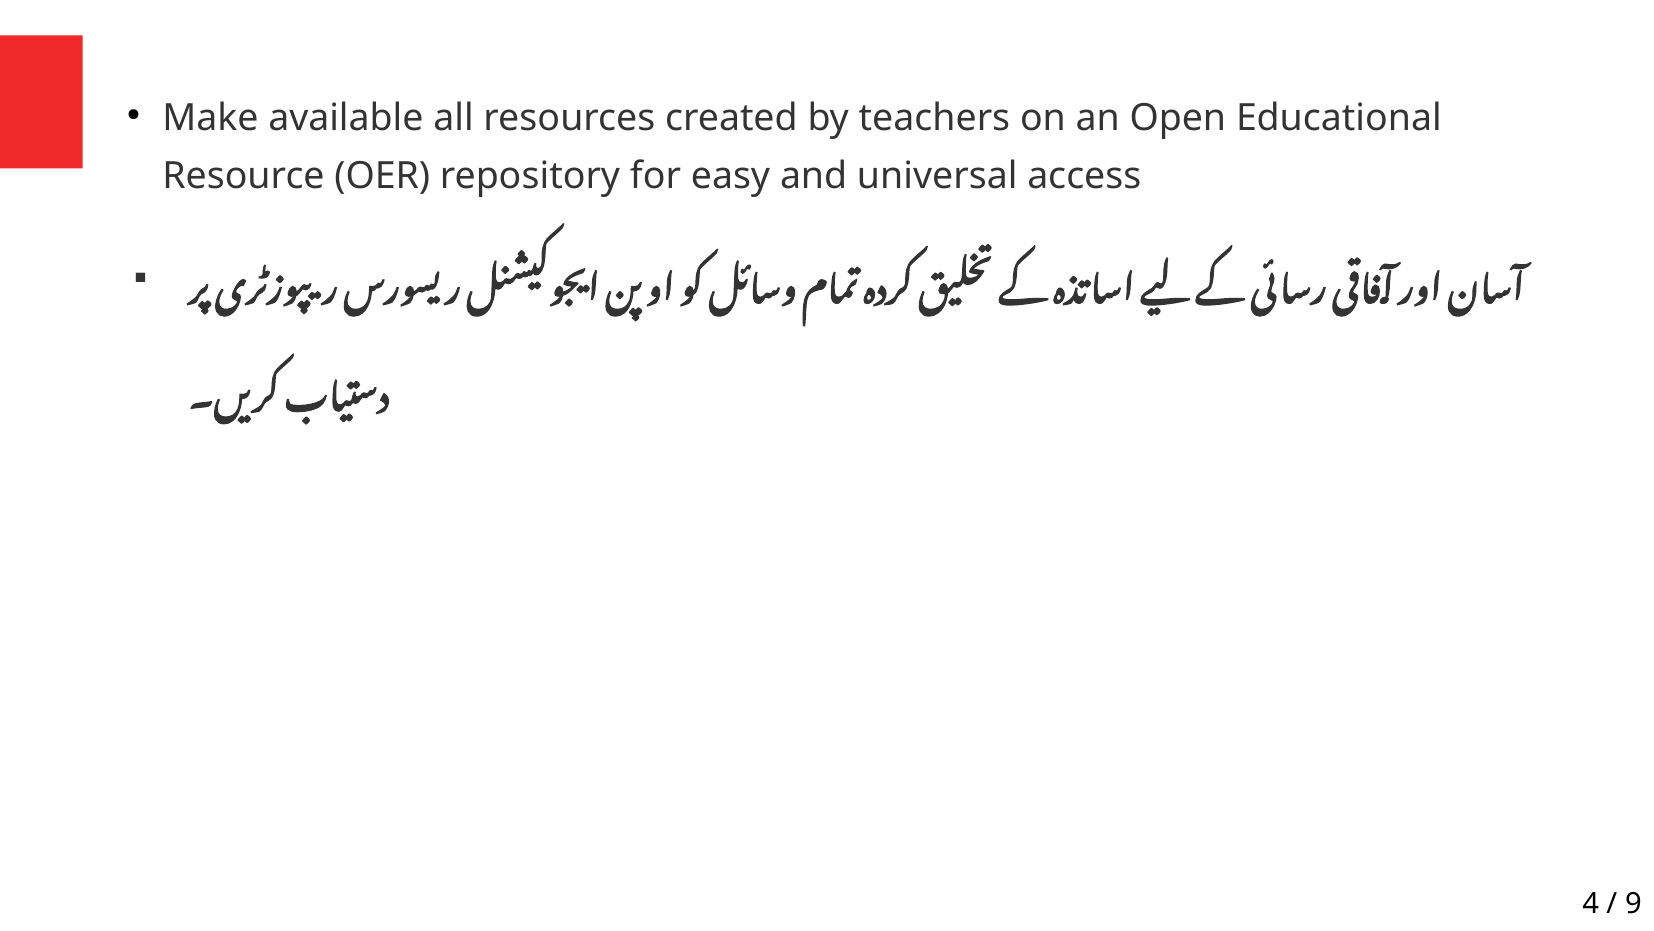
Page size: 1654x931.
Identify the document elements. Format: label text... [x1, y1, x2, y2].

list Make available all resources created by teachers on an Open Educational Resource (OER) repository for easy and universal access آسان اور آفاقی رسائی کے لیے اساتذہ کے تخلیق کردہ تمام وسائل کو اوپن ایجوکیشنل ریسورس ریپوزٹری پر دستیاب کریں۔ [118, 82, 1595, 806]
